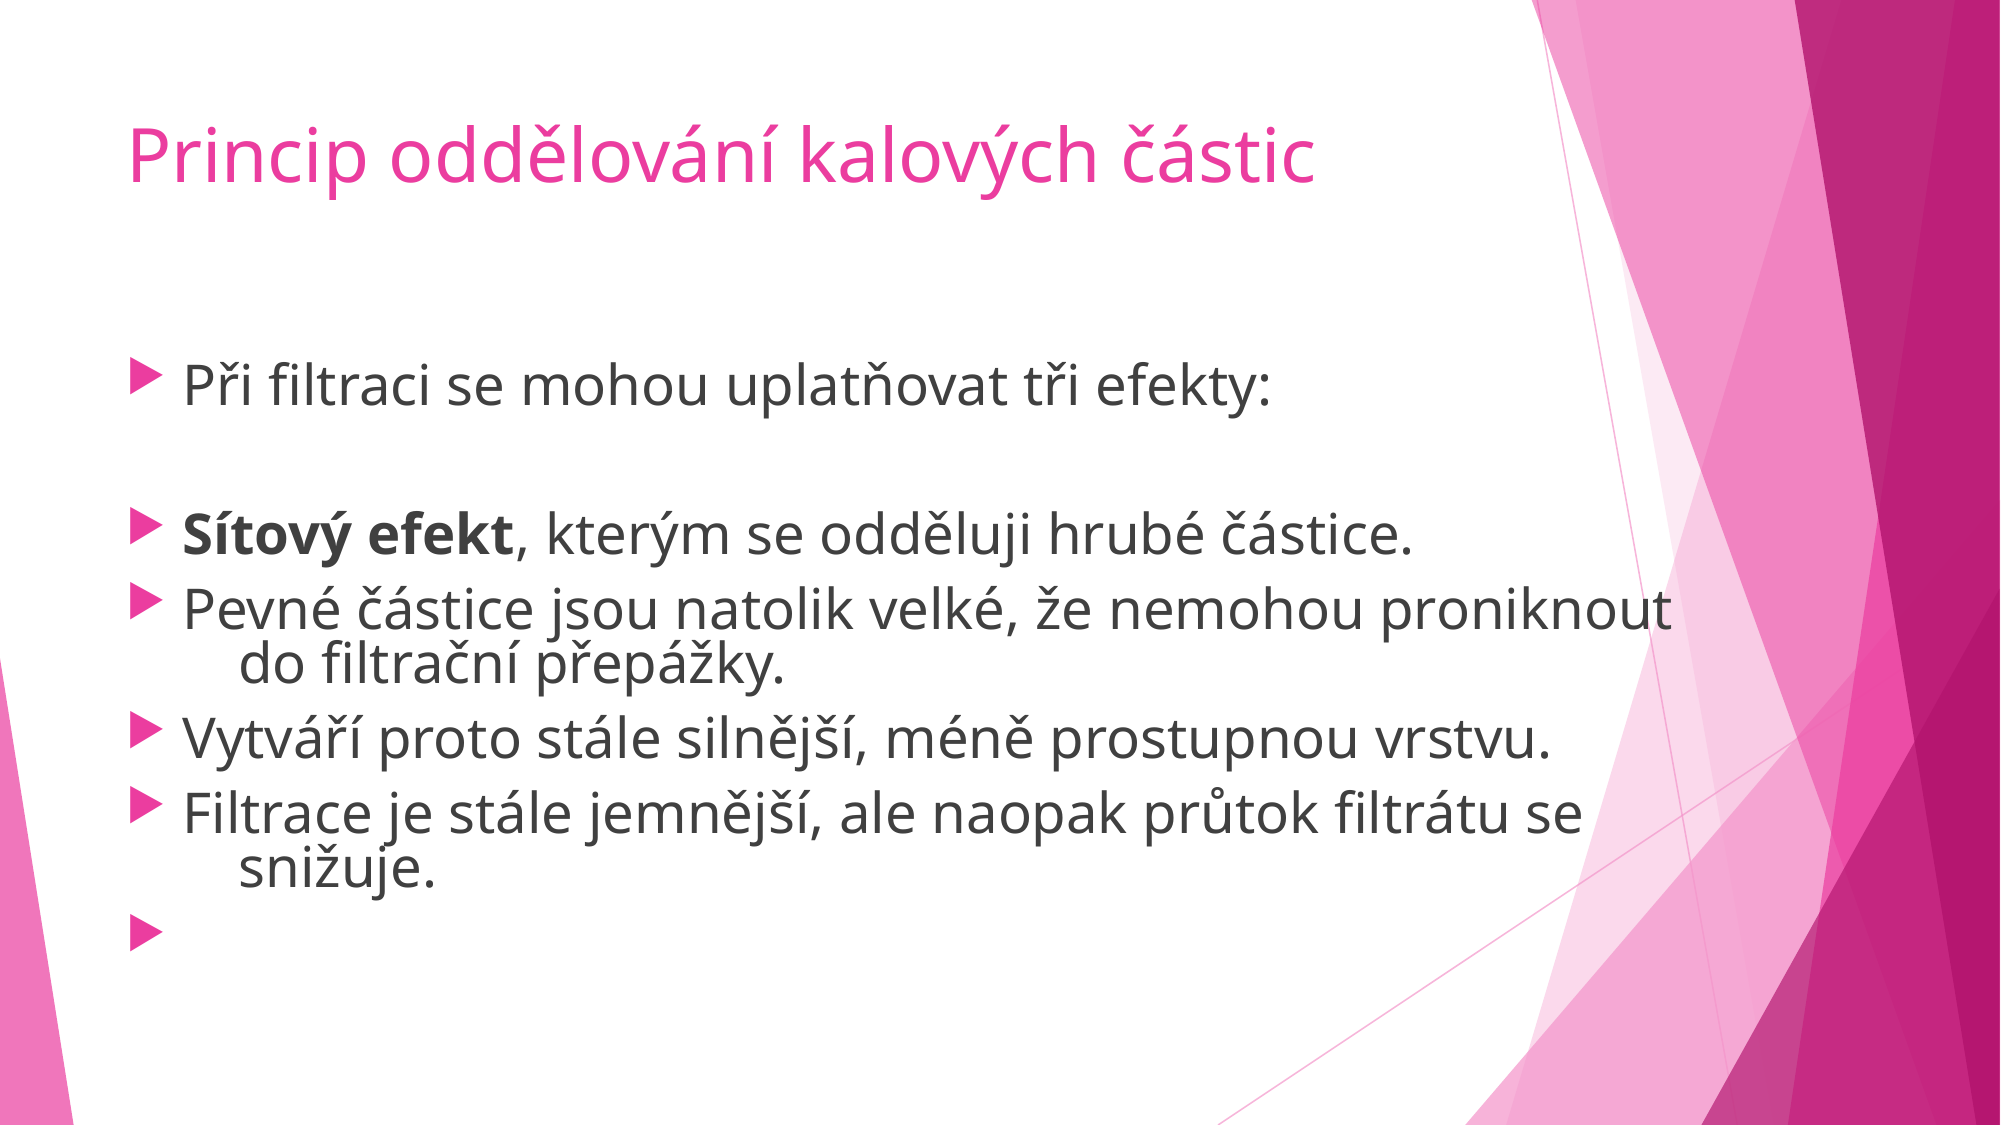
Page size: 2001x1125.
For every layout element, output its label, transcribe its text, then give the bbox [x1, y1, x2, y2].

list Při filtraci se mohou uplatňovat tři efekty: Sítový efekt, kterým se odděluji hrubé částice. Pevné částice jsou natolik velké, že nemohou proniknout do filtrační přepážky. Vytváří proto stále silnější, méně prostupnou vrstvu. Filtrace je stále jemnější, ale naopak průtok filtrátu se snižuje. [111, 354, 1721, 992]
title Princip oddělování kalových částic [111, 99, 1522, 317]
